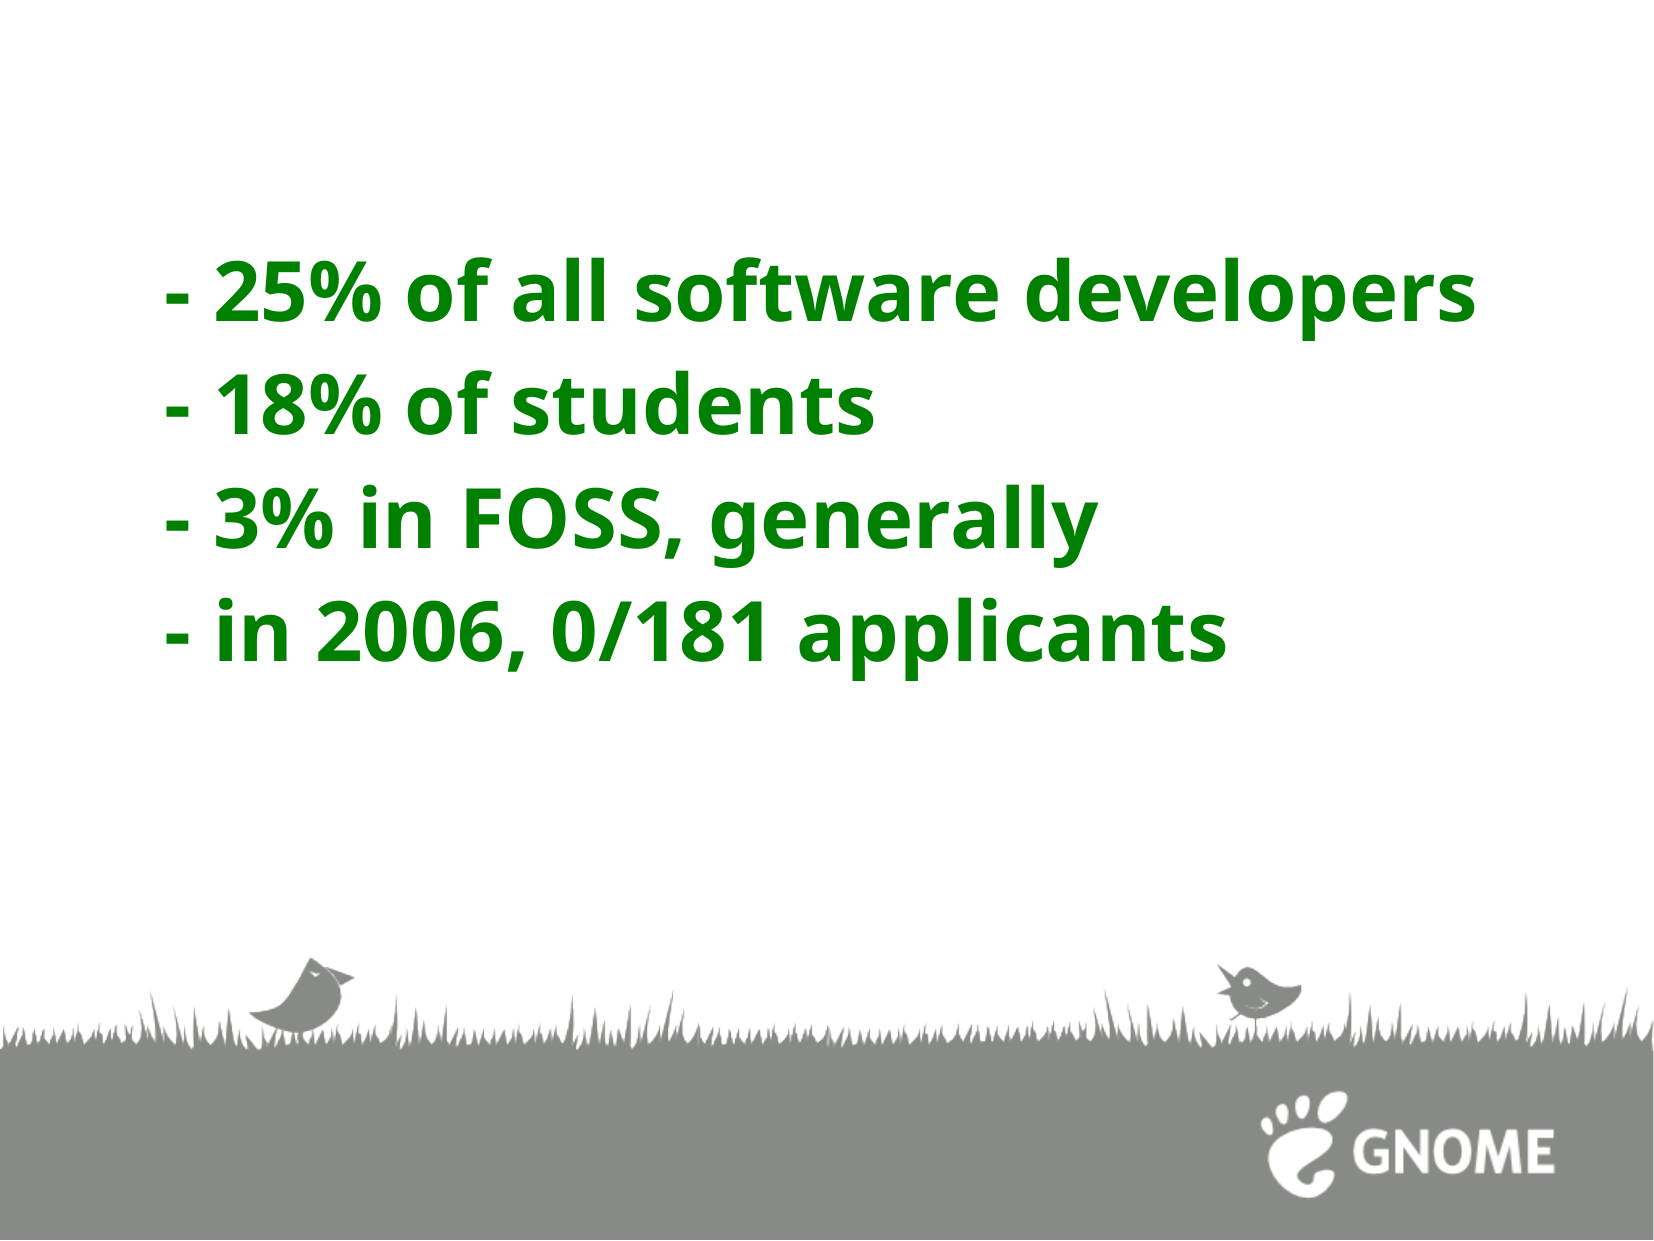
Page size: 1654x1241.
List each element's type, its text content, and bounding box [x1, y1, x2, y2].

text_box - 25% of all software developers - 18% of students - 3% in FOSS, generally - in 2006, 0/181 applicants [150, 225, 1538, 687]
picture [0, 0, 1654, 1241]
